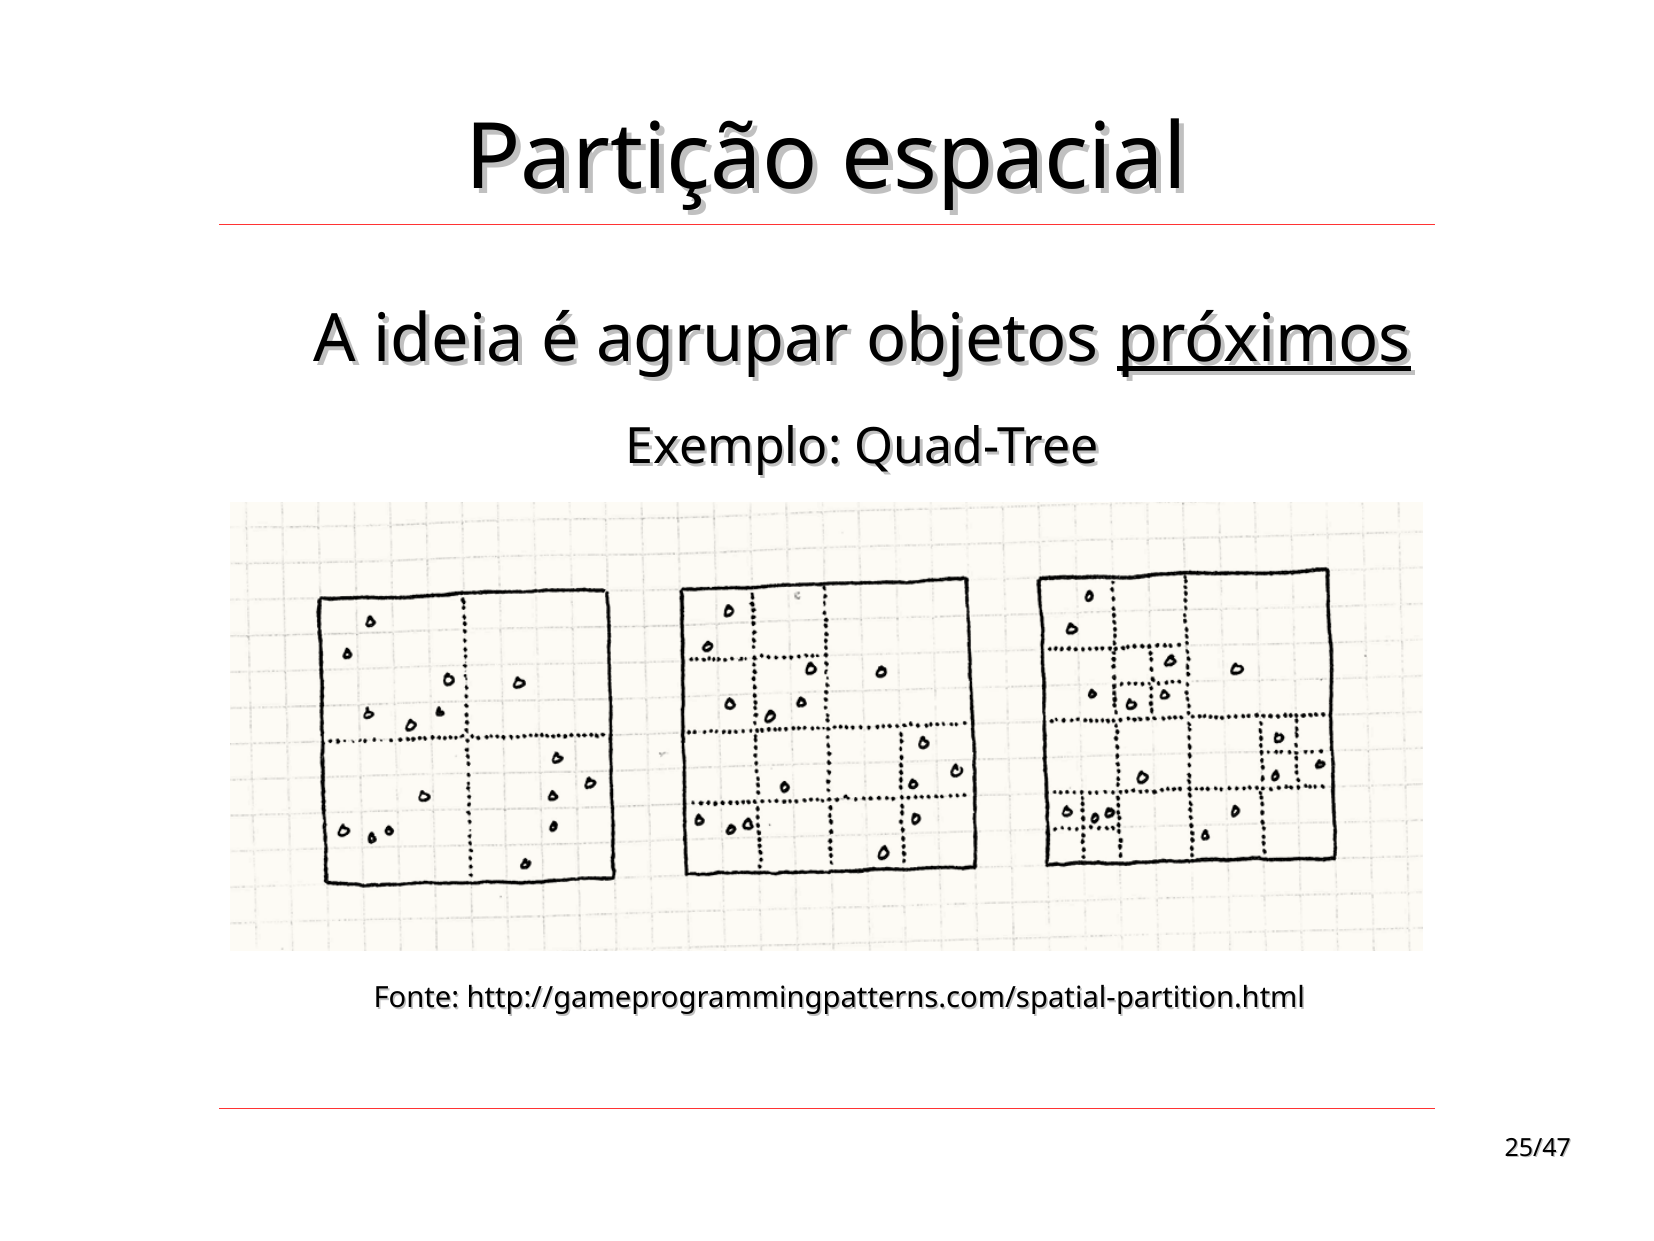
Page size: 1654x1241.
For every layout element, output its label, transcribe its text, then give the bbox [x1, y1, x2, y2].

text_box Fonte: http://gameprogrammingpatterns.com/spatial-partition.html [358, 969, 1295, 1022]
title Partição espacial [82, 49, 1571, 257]
list A ideia é agrupar objetos próximos Exemplo: Quad-Tree [240, 951, 1414, 1096]
list A ideia é agrupar objetos próximos Exemplo: Quad-Tree [240, 290, 1414, 502]
picture [230, 502, 1423, 951]
